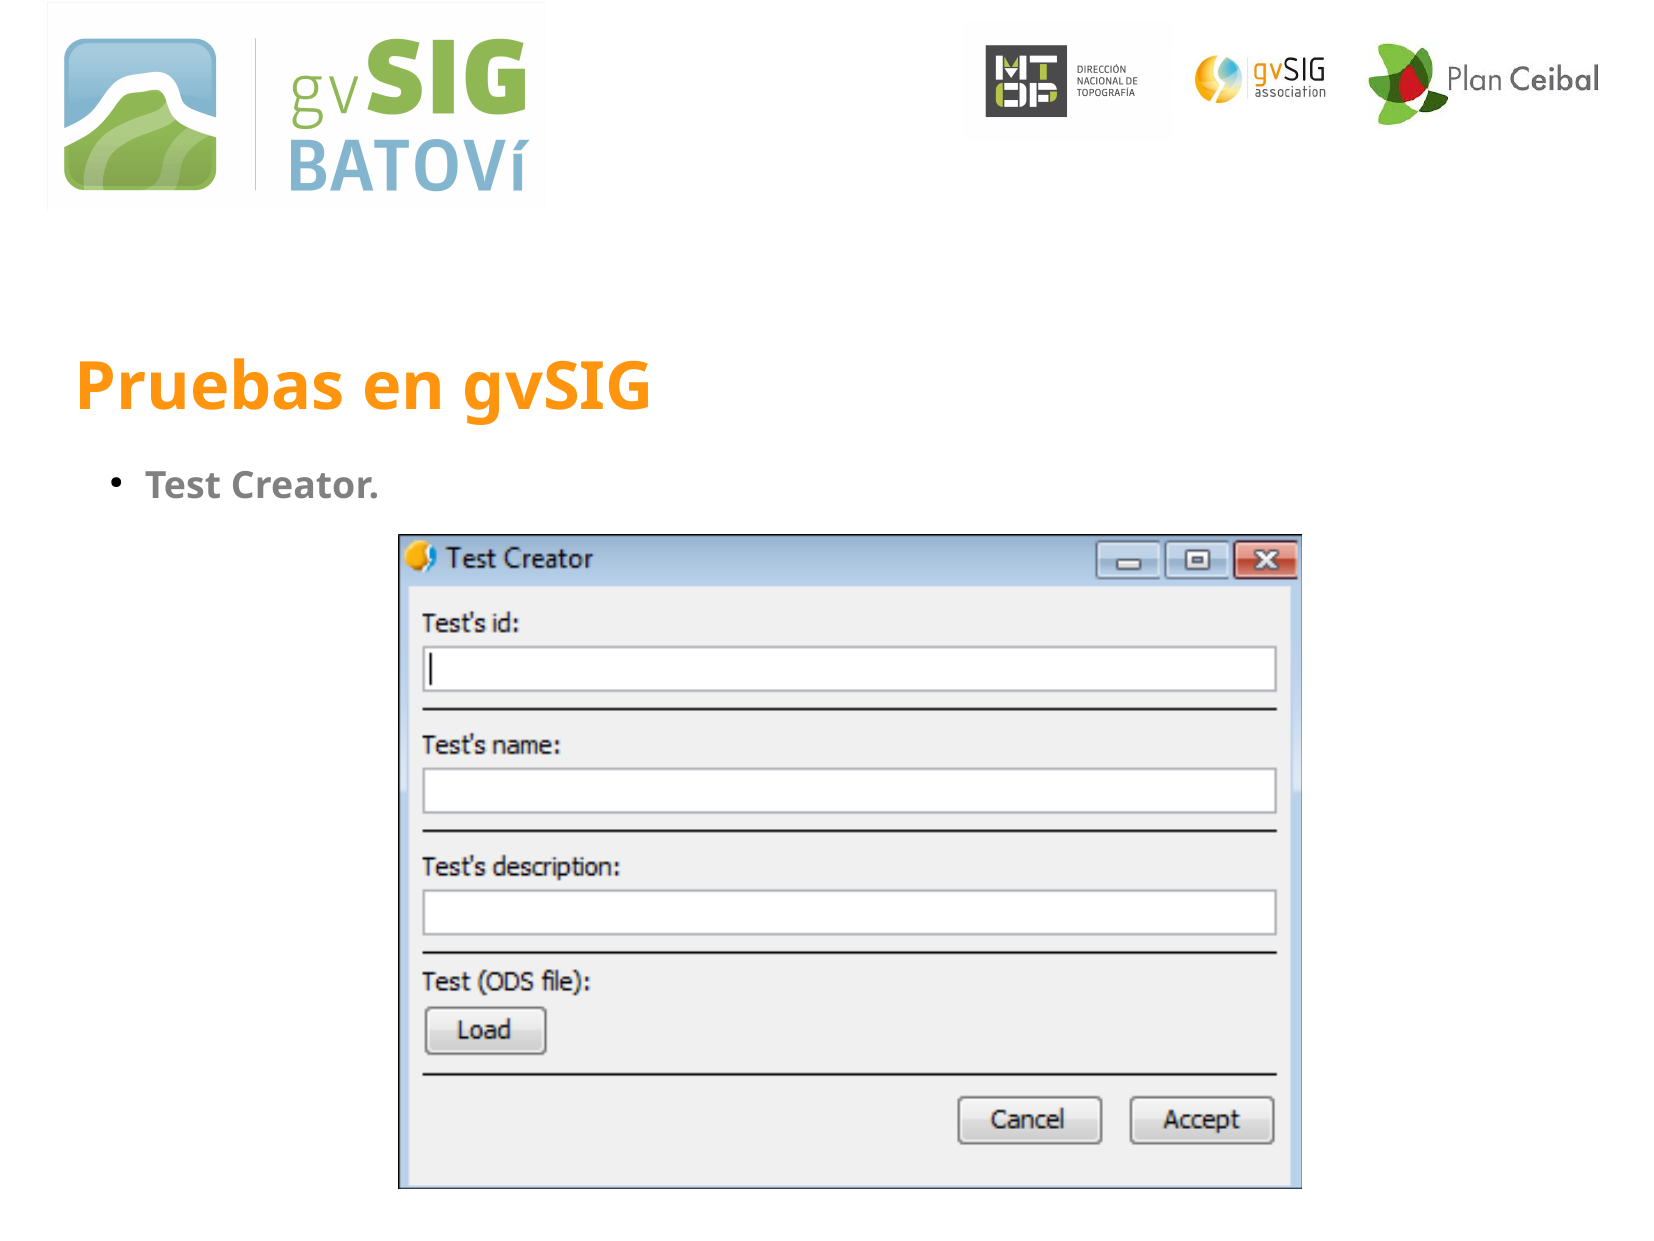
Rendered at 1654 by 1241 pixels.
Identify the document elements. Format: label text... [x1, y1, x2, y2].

picture [962, 21, 1342, 141]
picture [397, 533, 1302, 1189]
picture [1343, 23, 1626, 142]
list Pruebas en gvSIG Test Creator. [74, 338, 1563, 817]
